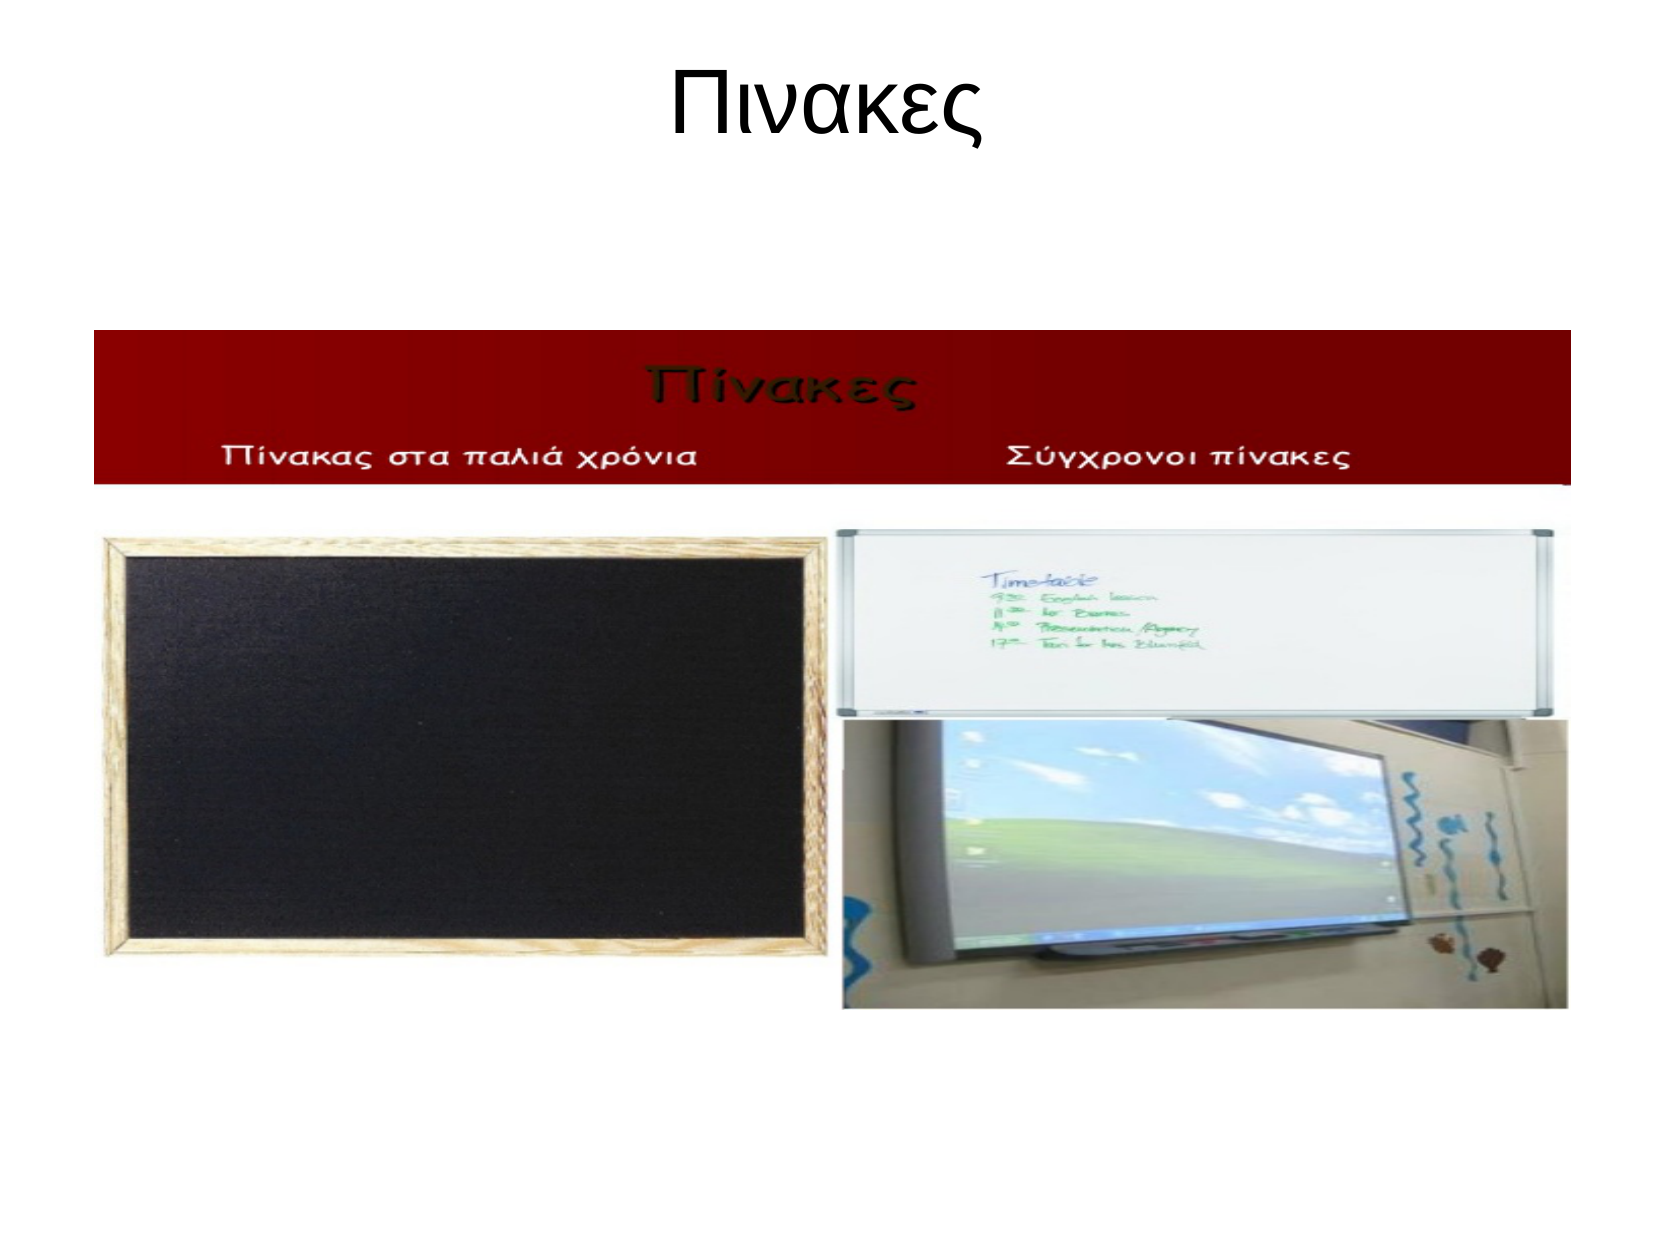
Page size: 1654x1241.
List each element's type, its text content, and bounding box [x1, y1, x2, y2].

title Πινακες [82, 49, 1571, 257]
picture [94, 330, 1571, 1010]
